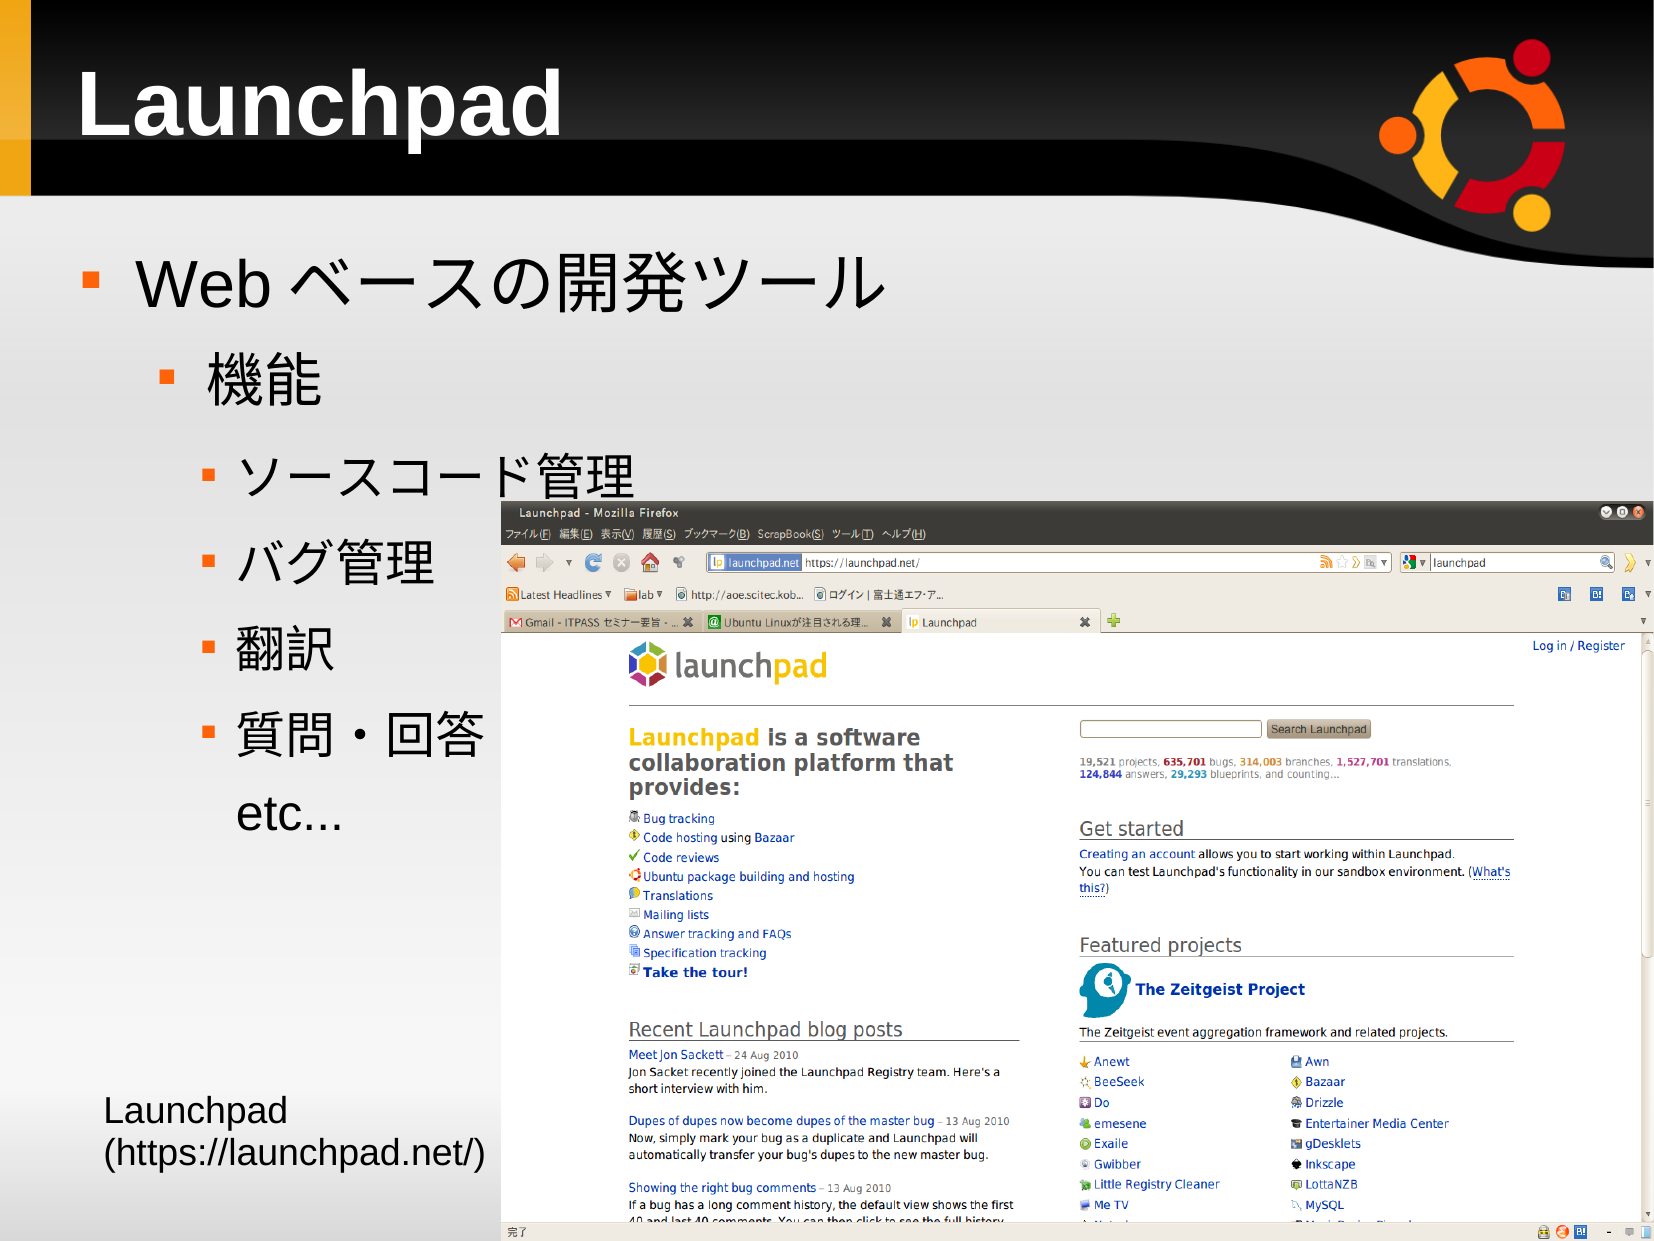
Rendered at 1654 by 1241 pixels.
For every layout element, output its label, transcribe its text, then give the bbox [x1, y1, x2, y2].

list Webベースの開発ツール 機能 ソースコード管理 バグ管理 翻訳 質問・回答 etc... [65, 236, 1554, 773]
title Launchpad [76, 7, 1565, 200]
text_box Launchpad (https://launchpad.net/) [88, 1082, 621, 1182]
picture [0, 0, 1654, 1241]
